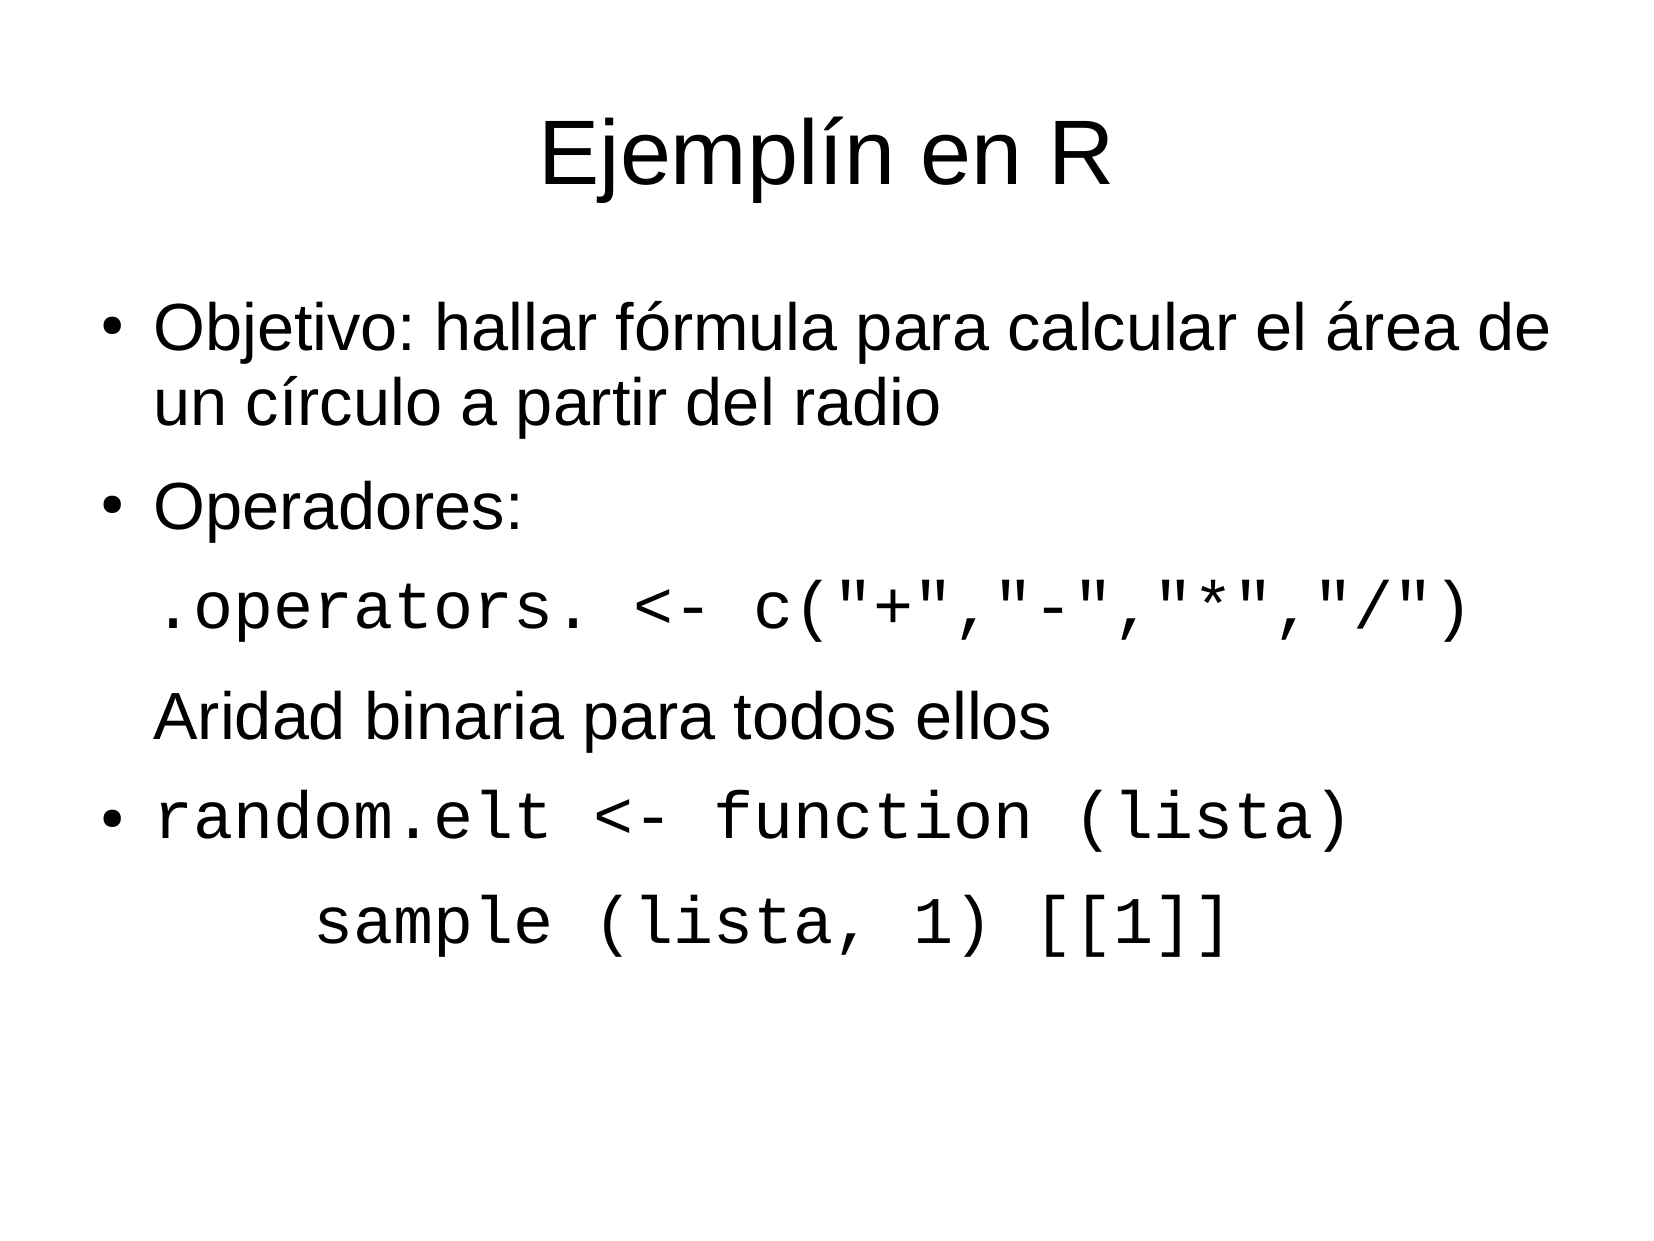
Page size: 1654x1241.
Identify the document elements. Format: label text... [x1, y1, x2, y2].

list Objetivo: hallar fórmula para calcular el área de un círculo a partir del radio Operadores: .operators. <- c("+","-","*","/") Aridad binaria para todos ellos random.elt <- function (lista) sample (lista, 1) [[1]] [82, 290, 1571, 1010]
title Ejemplín en R [82, 49, 1571, 257]
